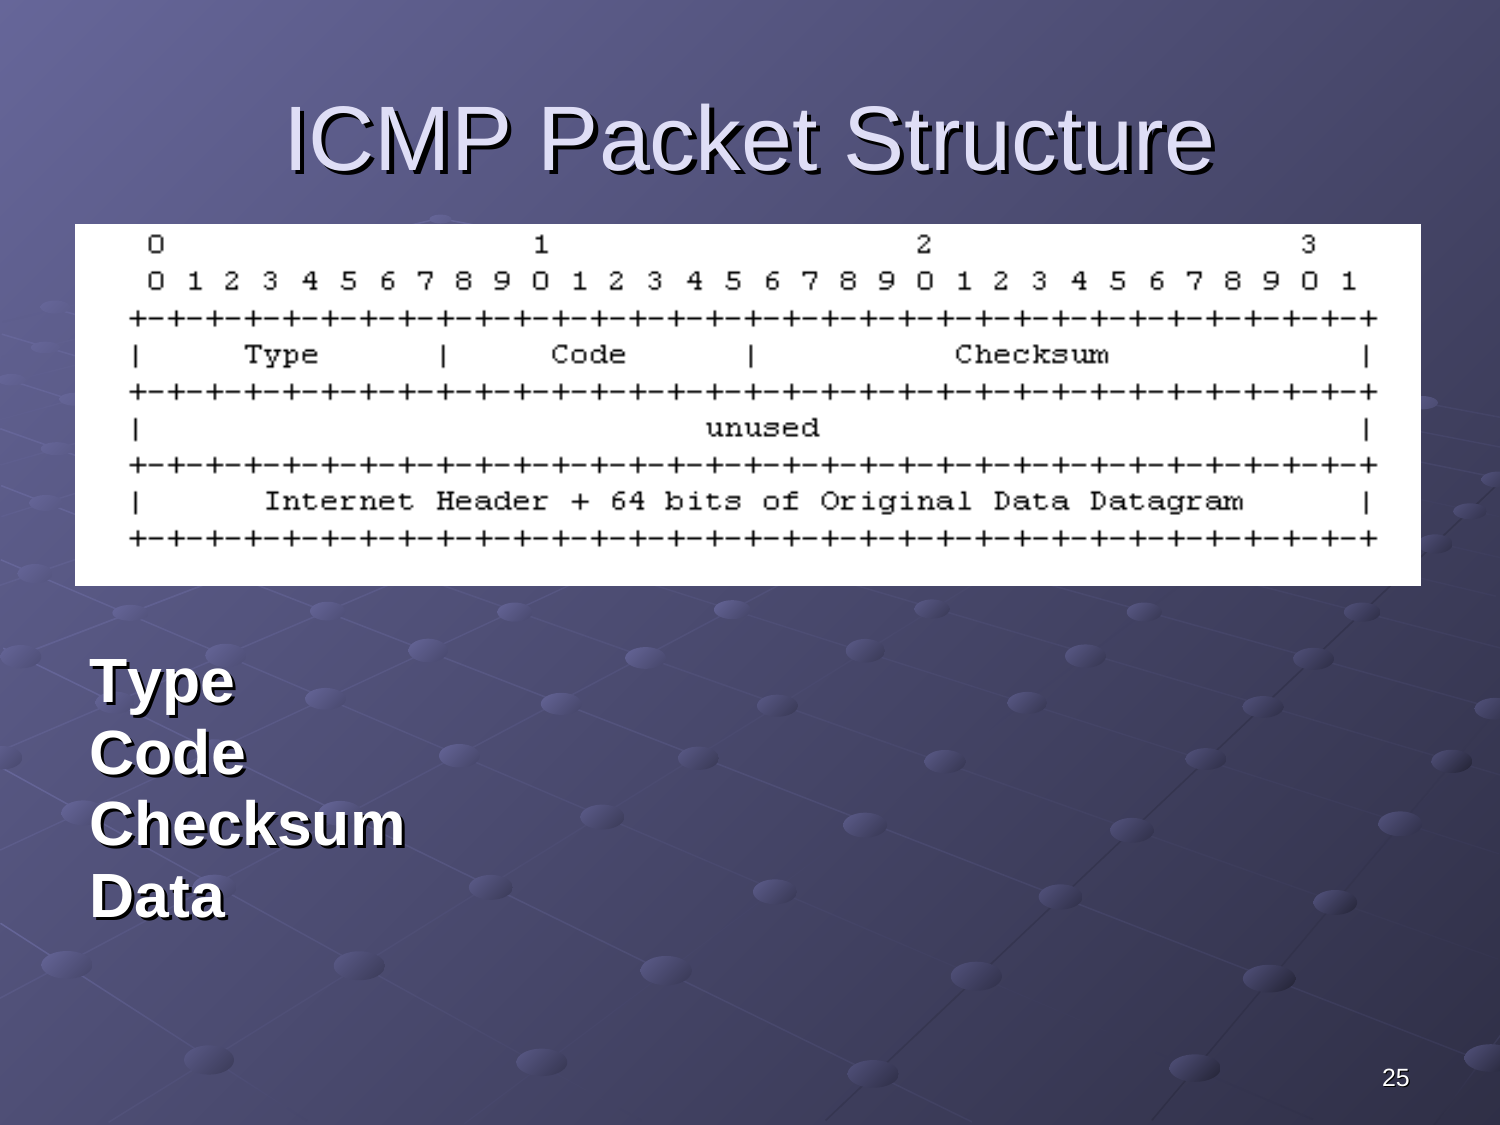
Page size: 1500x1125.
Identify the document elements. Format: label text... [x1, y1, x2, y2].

title ICMP Packet Structure [75, 45, 1426, 233]
picture [75, 224, 1421, 586]
list Type Code Checksum Data [75, 650, 1426, 1007]
